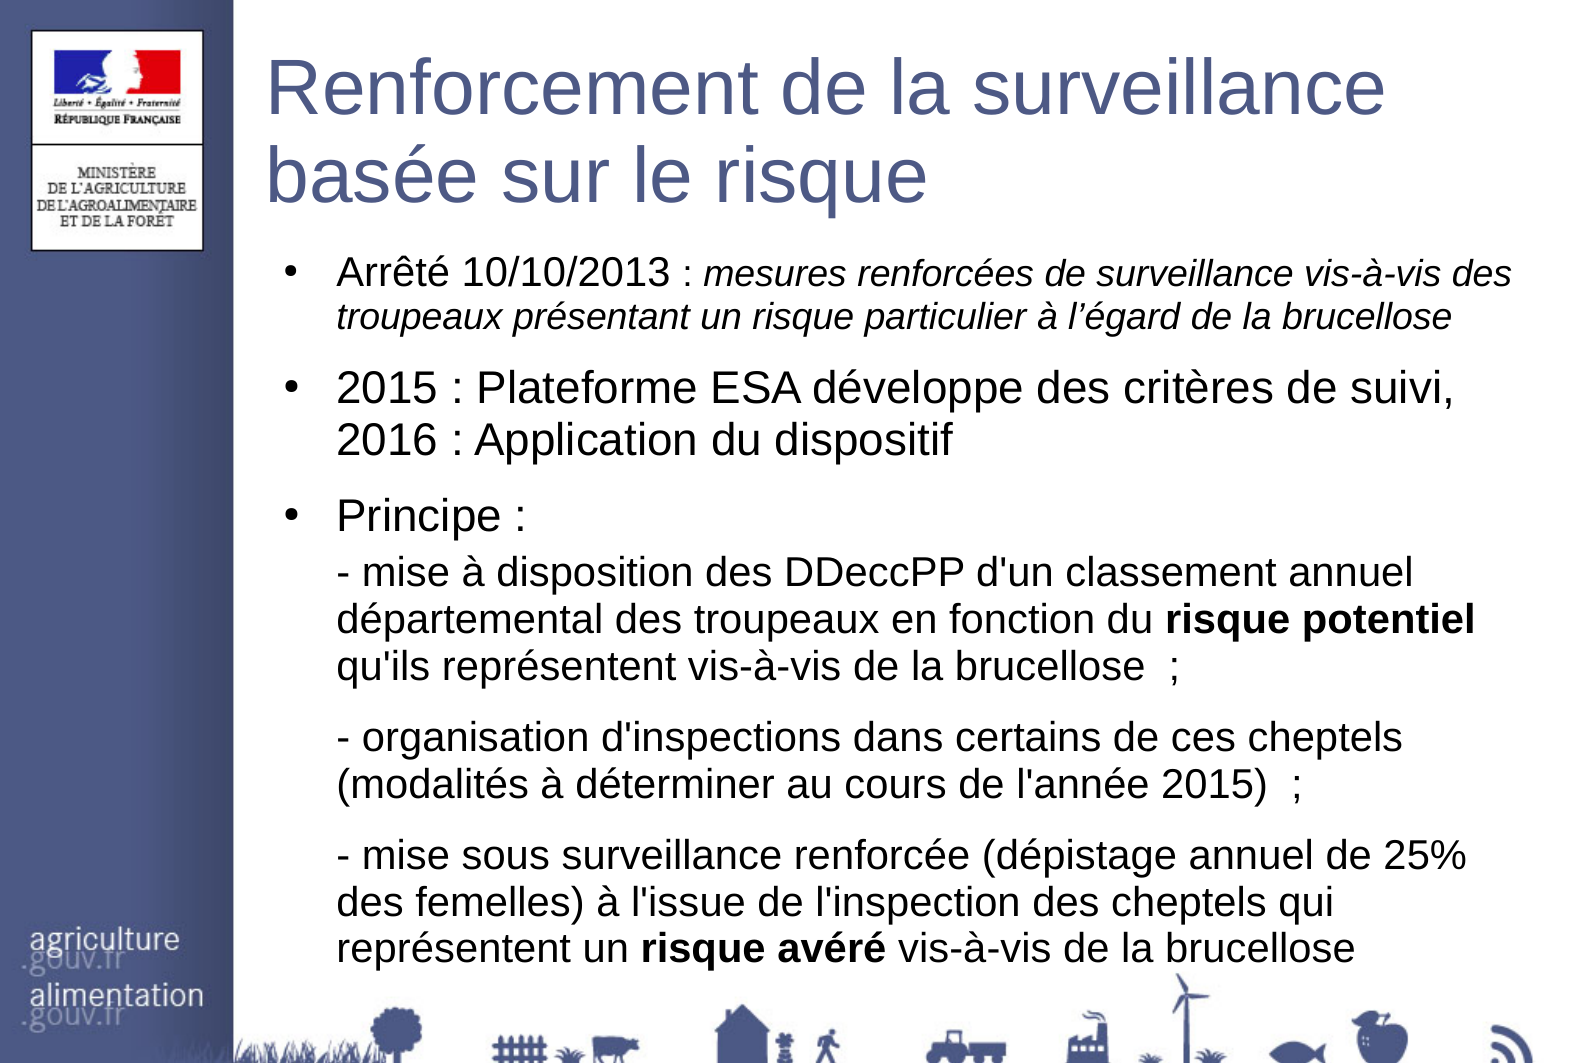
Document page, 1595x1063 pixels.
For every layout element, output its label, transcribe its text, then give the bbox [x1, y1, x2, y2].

picture [0, 0, 1595, 1063]
title Renforcement de la surveillance basée sur le risque [265, 42, 1536, 220]
list Arrêté 10/10/2013 : mesures renforcées de surveillance vis-à-vis des troupeaux présentant un risque particulier à l’égard de la brucellose 2015 : Plateforme ESA développe des critères de suivi, 2016 : Application du dispositif Principe : - mise à disposition des DDeccPP d'un classement annuel départemental des troupeaux en fonction du risque potentiel qu'ils représentent vis-à-vis de la brucellose ; - organisation d'inspections dans certains de ces cheptels (modalités à déterminer au cours de l'année 2015) ; - mise sous surveillance renforcée (dépistage annuel de 25% des femelles) à l'issue de l'inspection des cheptels qui représentent un risque avéré vis-à-vis de la brucellose [265, 248, 1536, 976]
